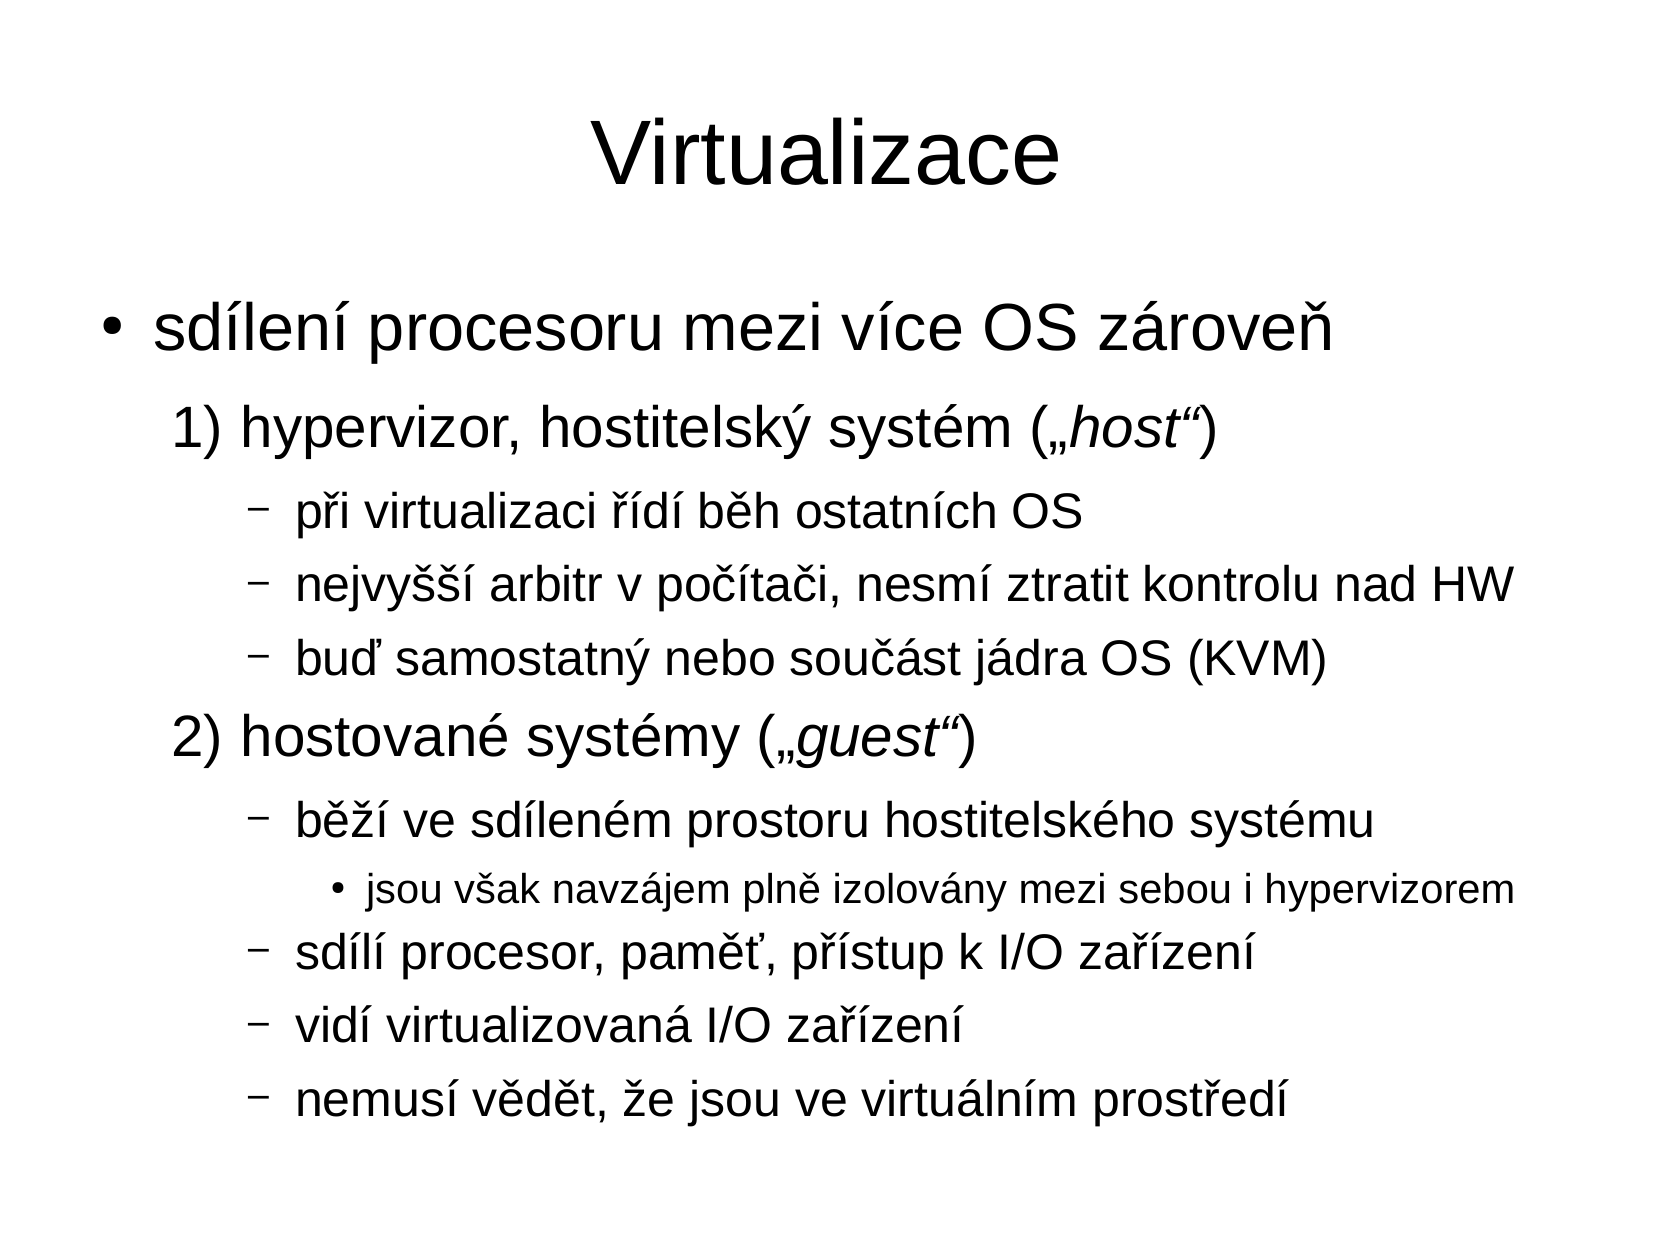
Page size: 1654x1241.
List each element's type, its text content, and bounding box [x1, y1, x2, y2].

title Virtualizace [82, 49, 1571, 257]
list sdílení procesoru mezi více OS zároveň hypervizor, hostitelský systém („host“) při virtualizaci řídí běh ostatních OS nejvyšší arbitr v počítači, nesmí ztratit kontrolu nad HW buď samostatný nebo součást jádra OS (KVM) hostované systémy („guest“) běží ve sdíleném prostoru hostitelského systému jsou však navzájem plně izolovány mezi sebou i hypervizorem sdílí procesor, paměť, přístup k I/O zařízení vidí virtualizovaná I/O zařízení nemusí vědět, že jsou ve virtuálním prostředí [82, 290, 1571, 1182]
